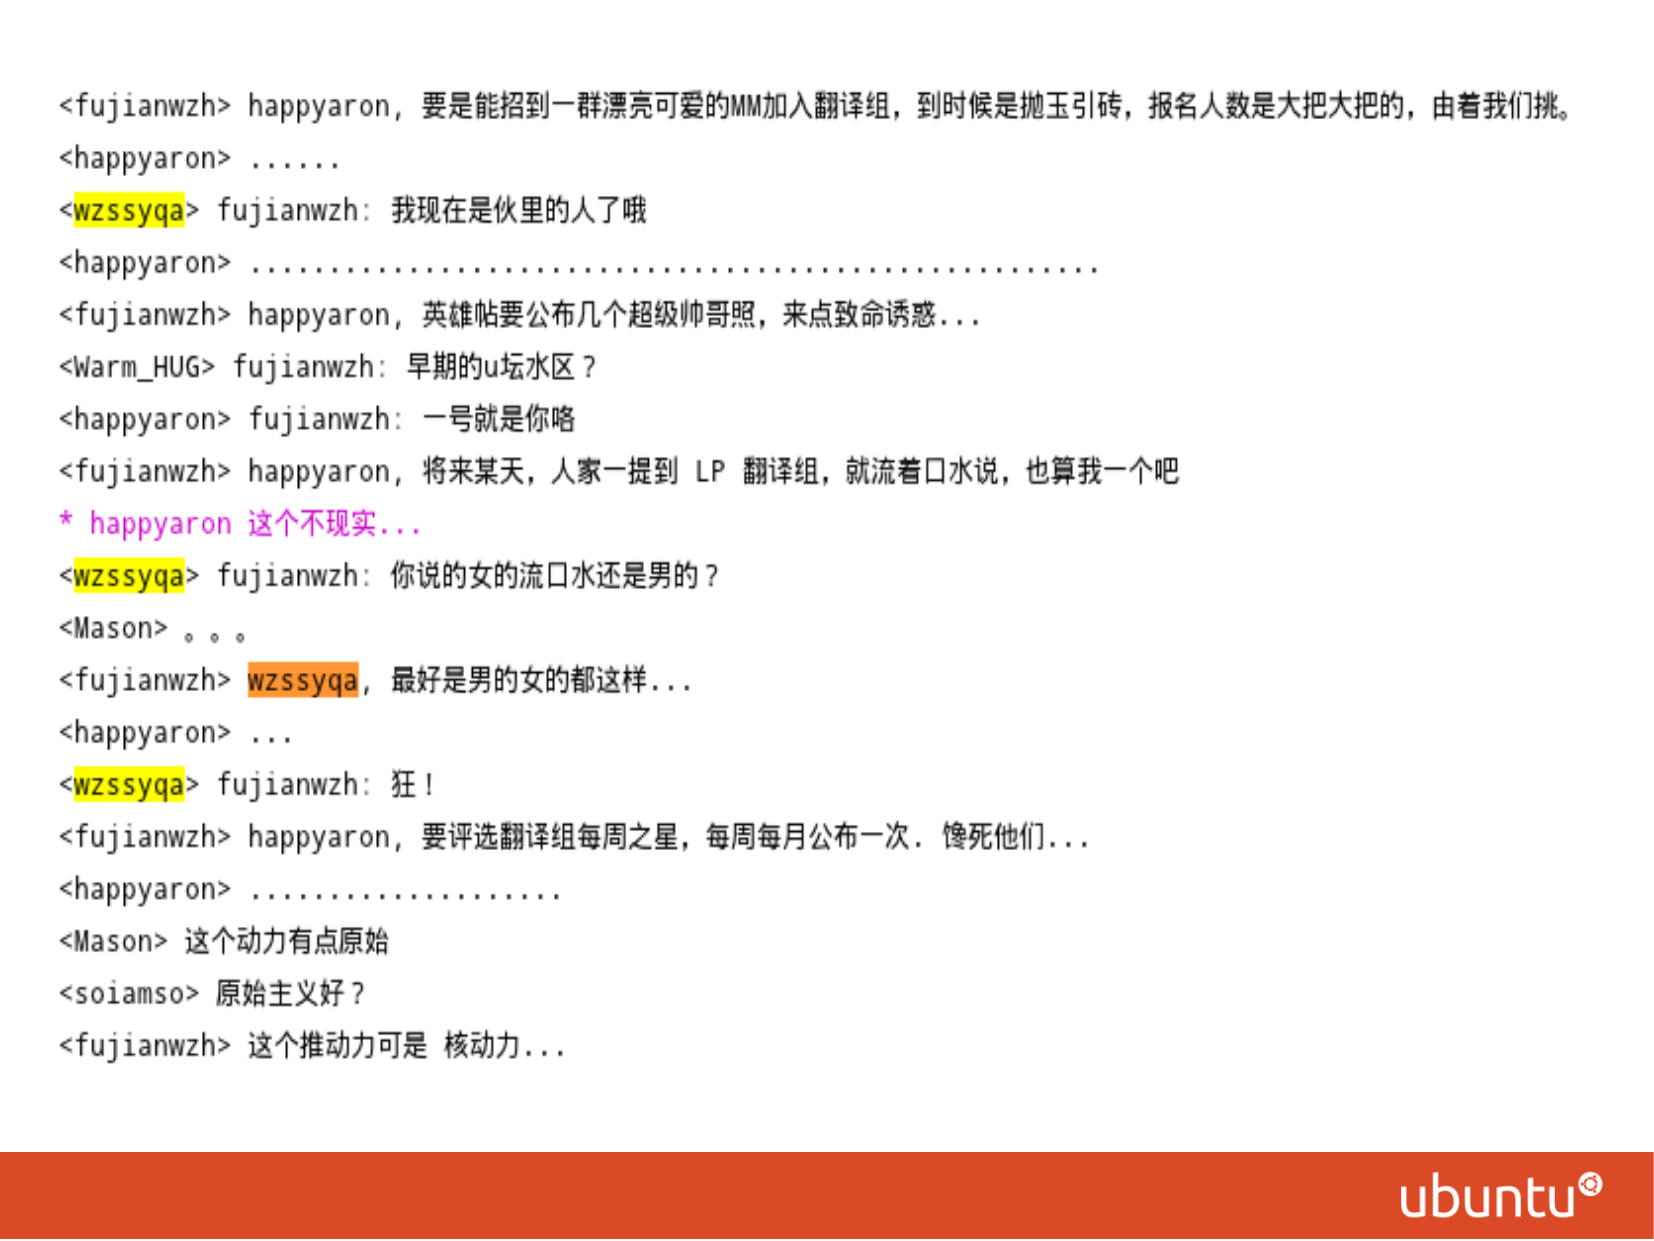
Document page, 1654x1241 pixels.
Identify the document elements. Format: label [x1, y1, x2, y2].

picture [33, 74, 1654, 1066]
picture [0, 1152, 1654, 1239]
